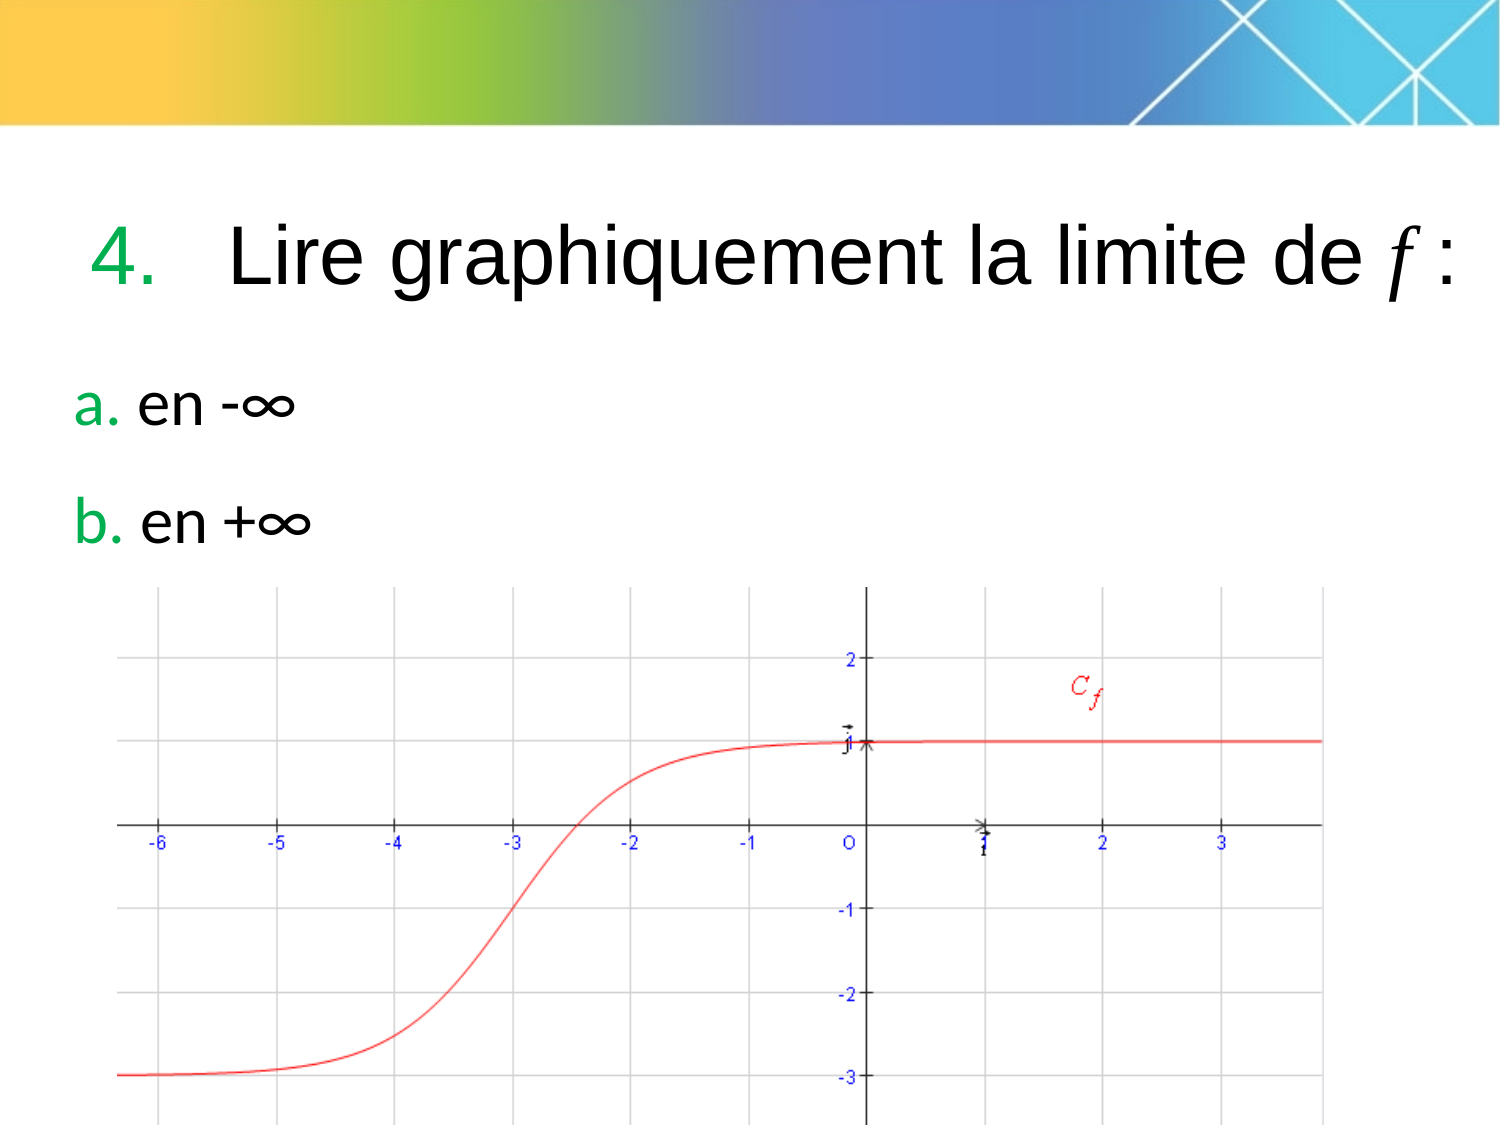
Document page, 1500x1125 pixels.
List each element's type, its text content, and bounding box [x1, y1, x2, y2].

text_box a. en -∞ b. en +∞ [58, 351, 411, 565]
picture [117, 587, 1324, 1125]
picture [0, 0, 1500, 127]
text_box Lire graphiquement la limite de f : [75, 164, 1500, 338]
